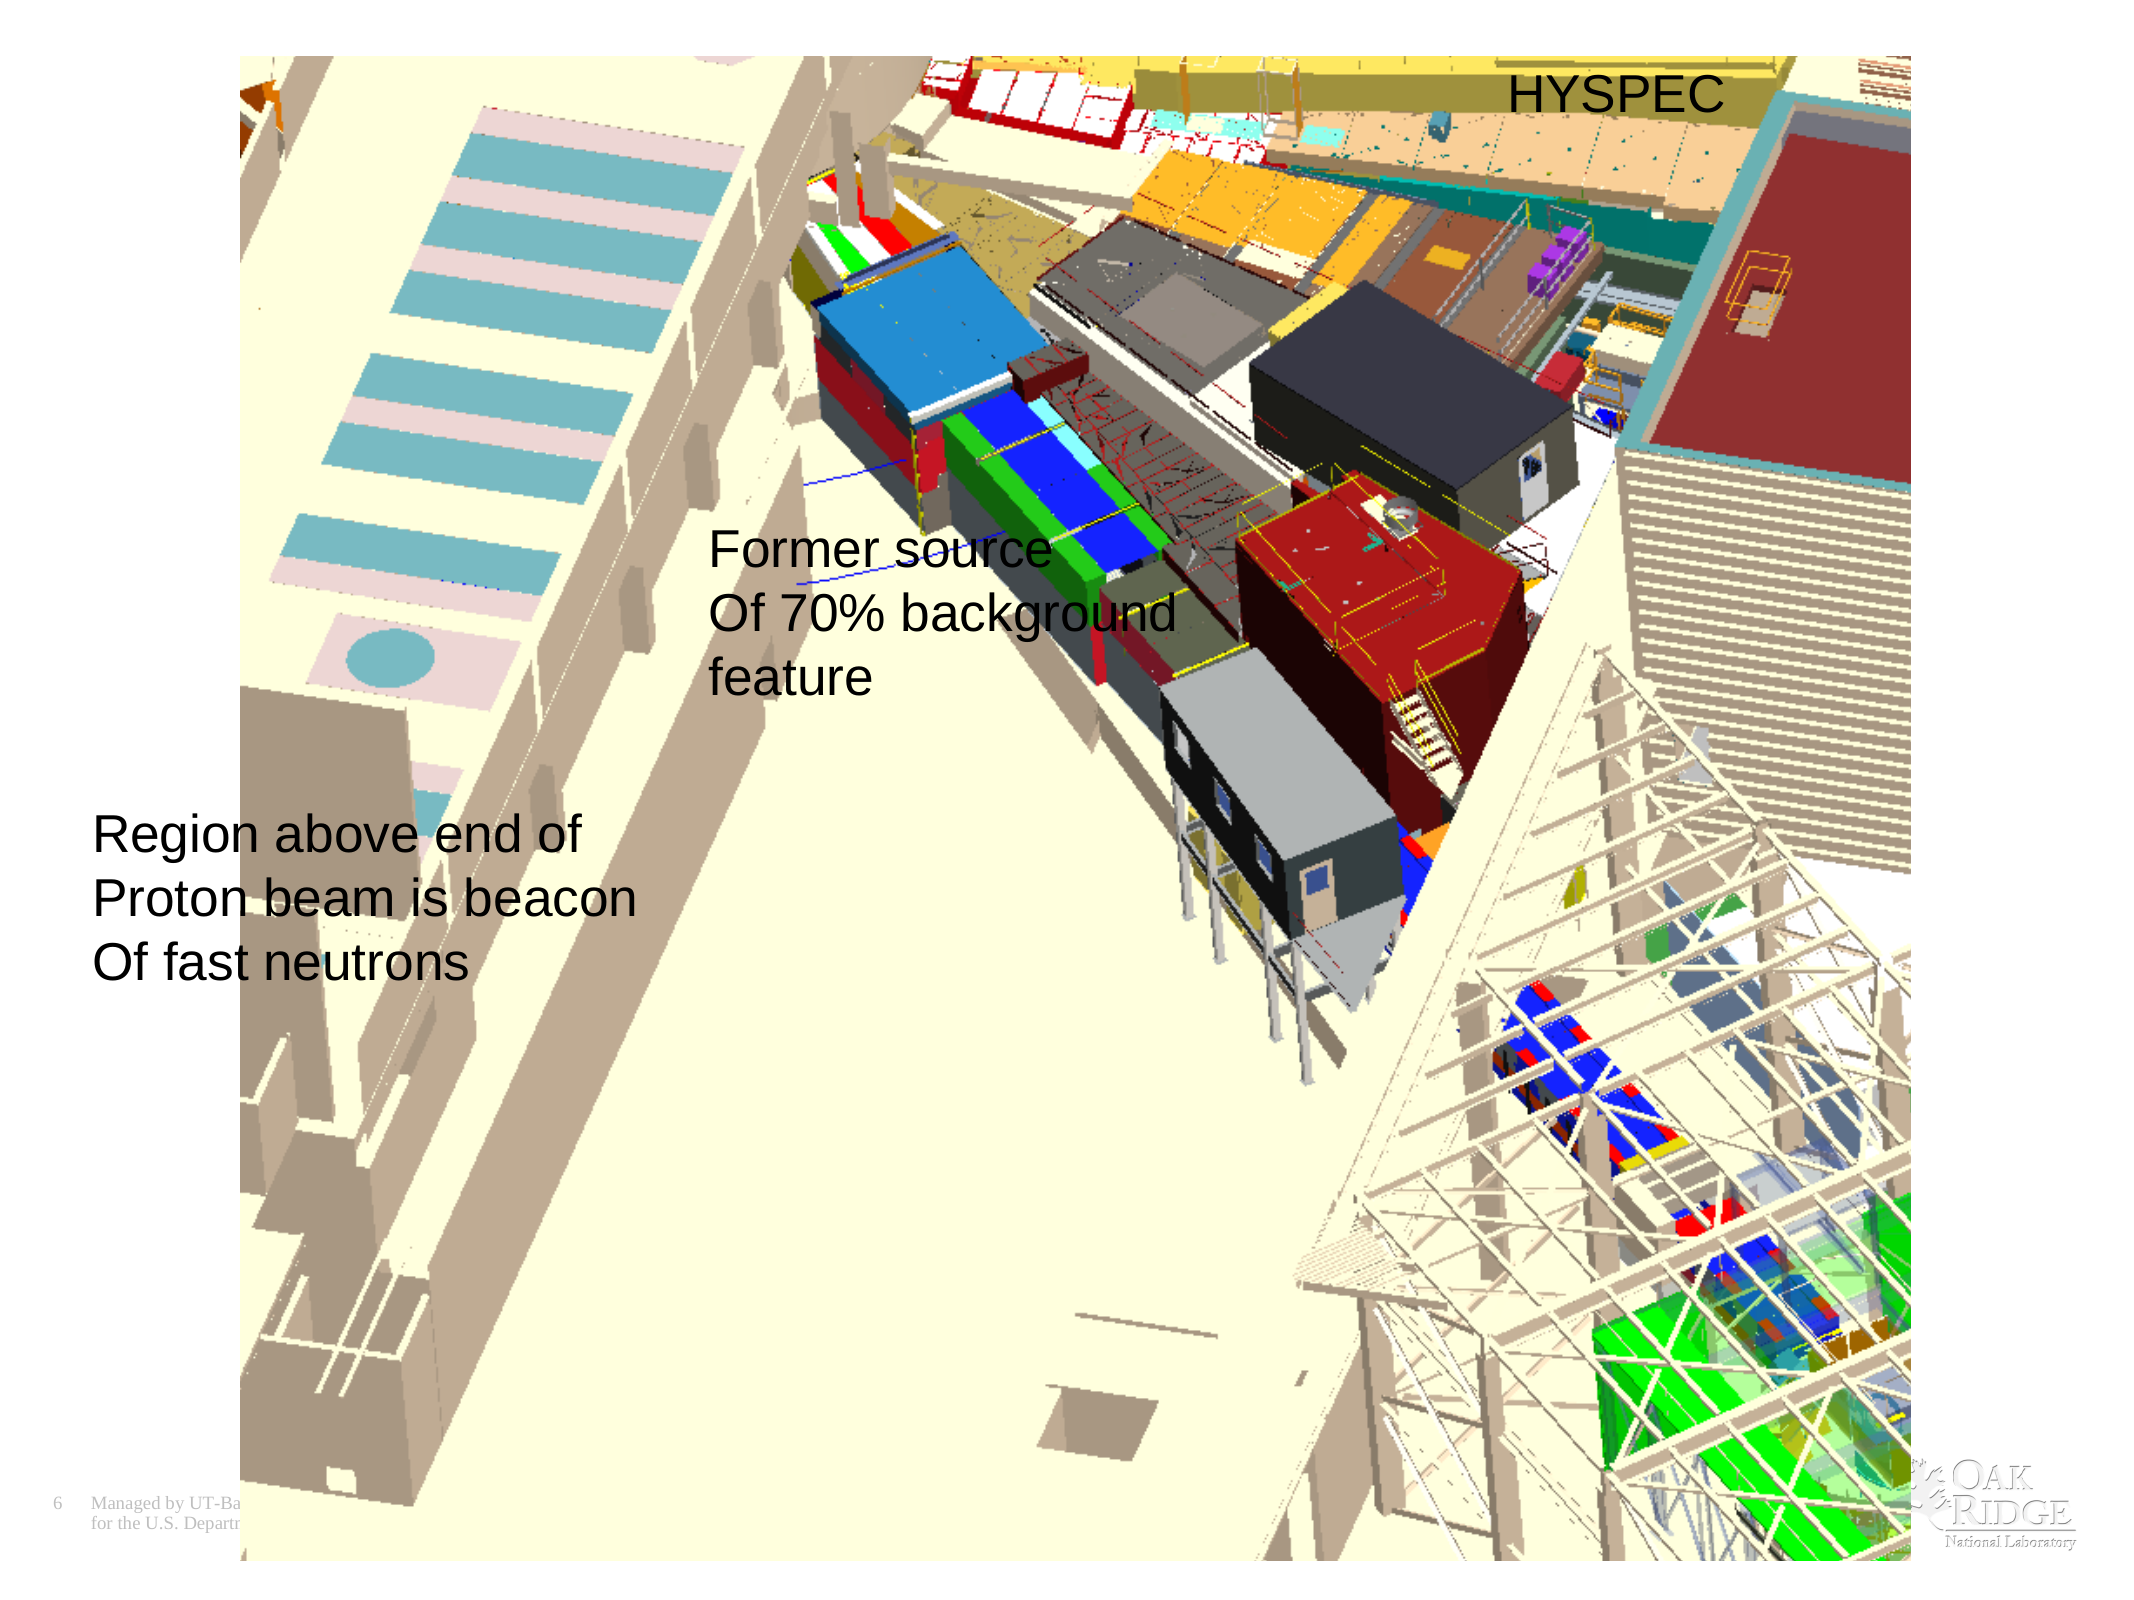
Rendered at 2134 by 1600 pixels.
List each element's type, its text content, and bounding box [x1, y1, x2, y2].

text_box Former source Of 70% background feature [693, 507, 1194, 714]
text_box HYSPEC [1492, 52, 1742, 131]
text_box Region above end of Proton beam is beacon Of fast neutrons [77, 792, 654, 999]
picture [240, 56, 2092, 1561]
